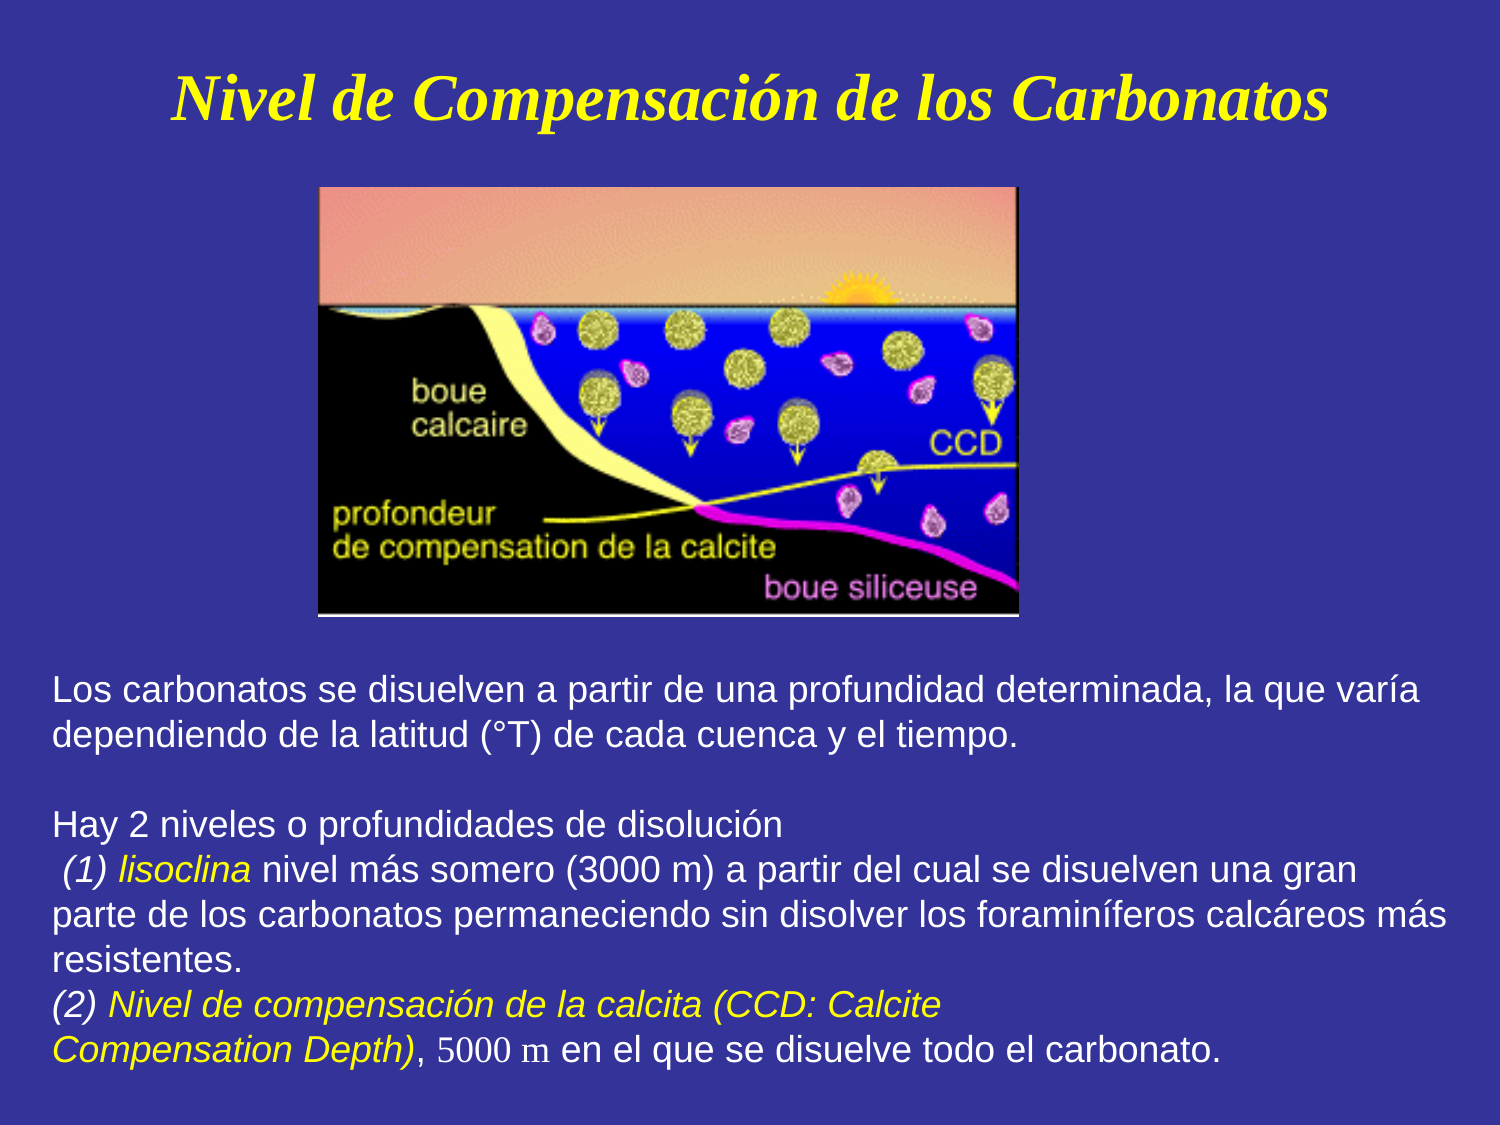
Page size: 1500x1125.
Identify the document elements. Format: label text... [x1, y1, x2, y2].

text_box Los carbonatos se disuelven a partir de una profundidad determinada, la que varía dependiendo de la latitud (°T) de cada cuenca y el tiempo. Hay 2 niveles o profundidades de disolución (1) lisoclina nivel más somero (3000 m) a partir del cual se disuelven una gran parte de los carbonatos permaneciendo sin disolver los foraminíferos calcáreos más resistentes. (2) Nivel de compensación de la calcita (CCD: Calcite Compensation Depth), 5000 m en el que se disuelve todo el carbonato. [37, 657, 1467, 1079]
text_box Nivel de Compensación de los Carbonatos [76, 0, 1427, 188]
picture [318, 187, 1019, 617]
